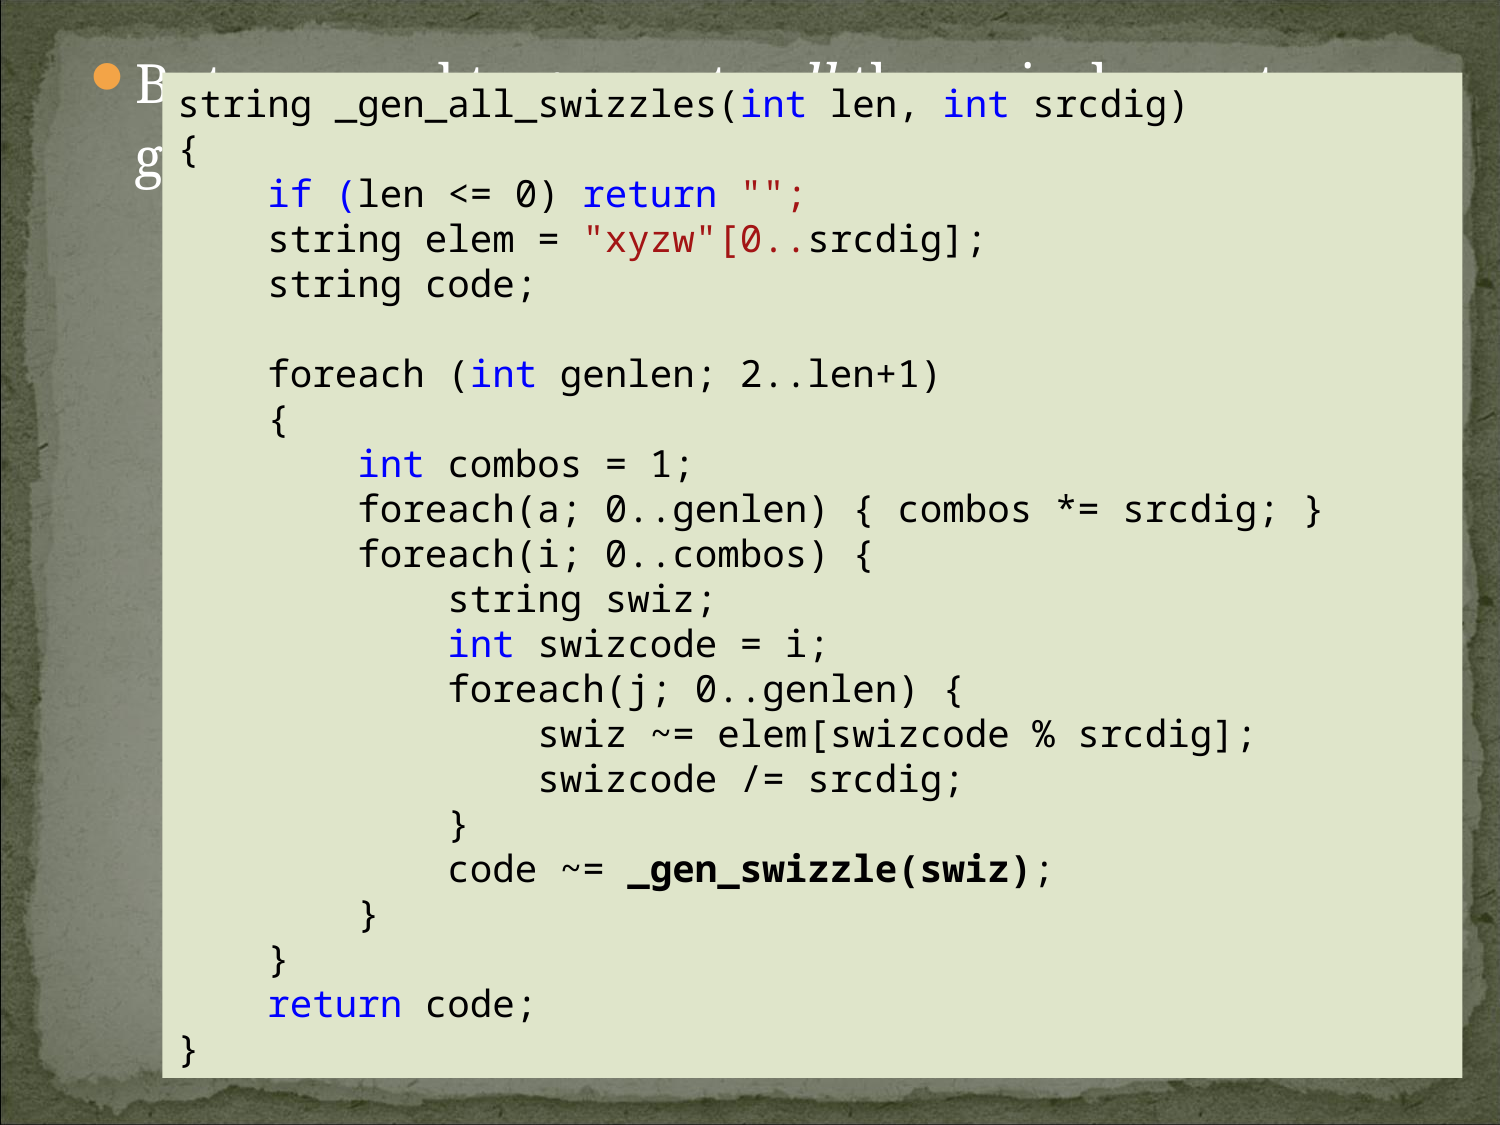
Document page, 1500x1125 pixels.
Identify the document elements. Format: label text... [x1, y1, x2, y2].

picture [0, 0, 1500, 1125]
text_box string _gen_all_swizzles(int len, int srcdig) { if (len <= 0) return ""; string elem = "xyzw"[0..srcdig]; string code; foreach (int genlen; 2..len+1) { int combos = 1; foreach(a; 0..genlen) { combos *= srcdig; } foreach(i; 0..combos) { string swiz; int swizcode = i; foreach(j; 0..genlen) { swiz ~= elem[swizcode % srcdig]; swizcode /= srcdig; } code ~= _gen_swizzle(swiz); } } return code; } [162, 72, 1463, 1078]
list But we need to generate all the swizzles up to a given length: [75, 37, 1426, 1001]
text_box 34 [1379, 1014, 1480, 1090]
